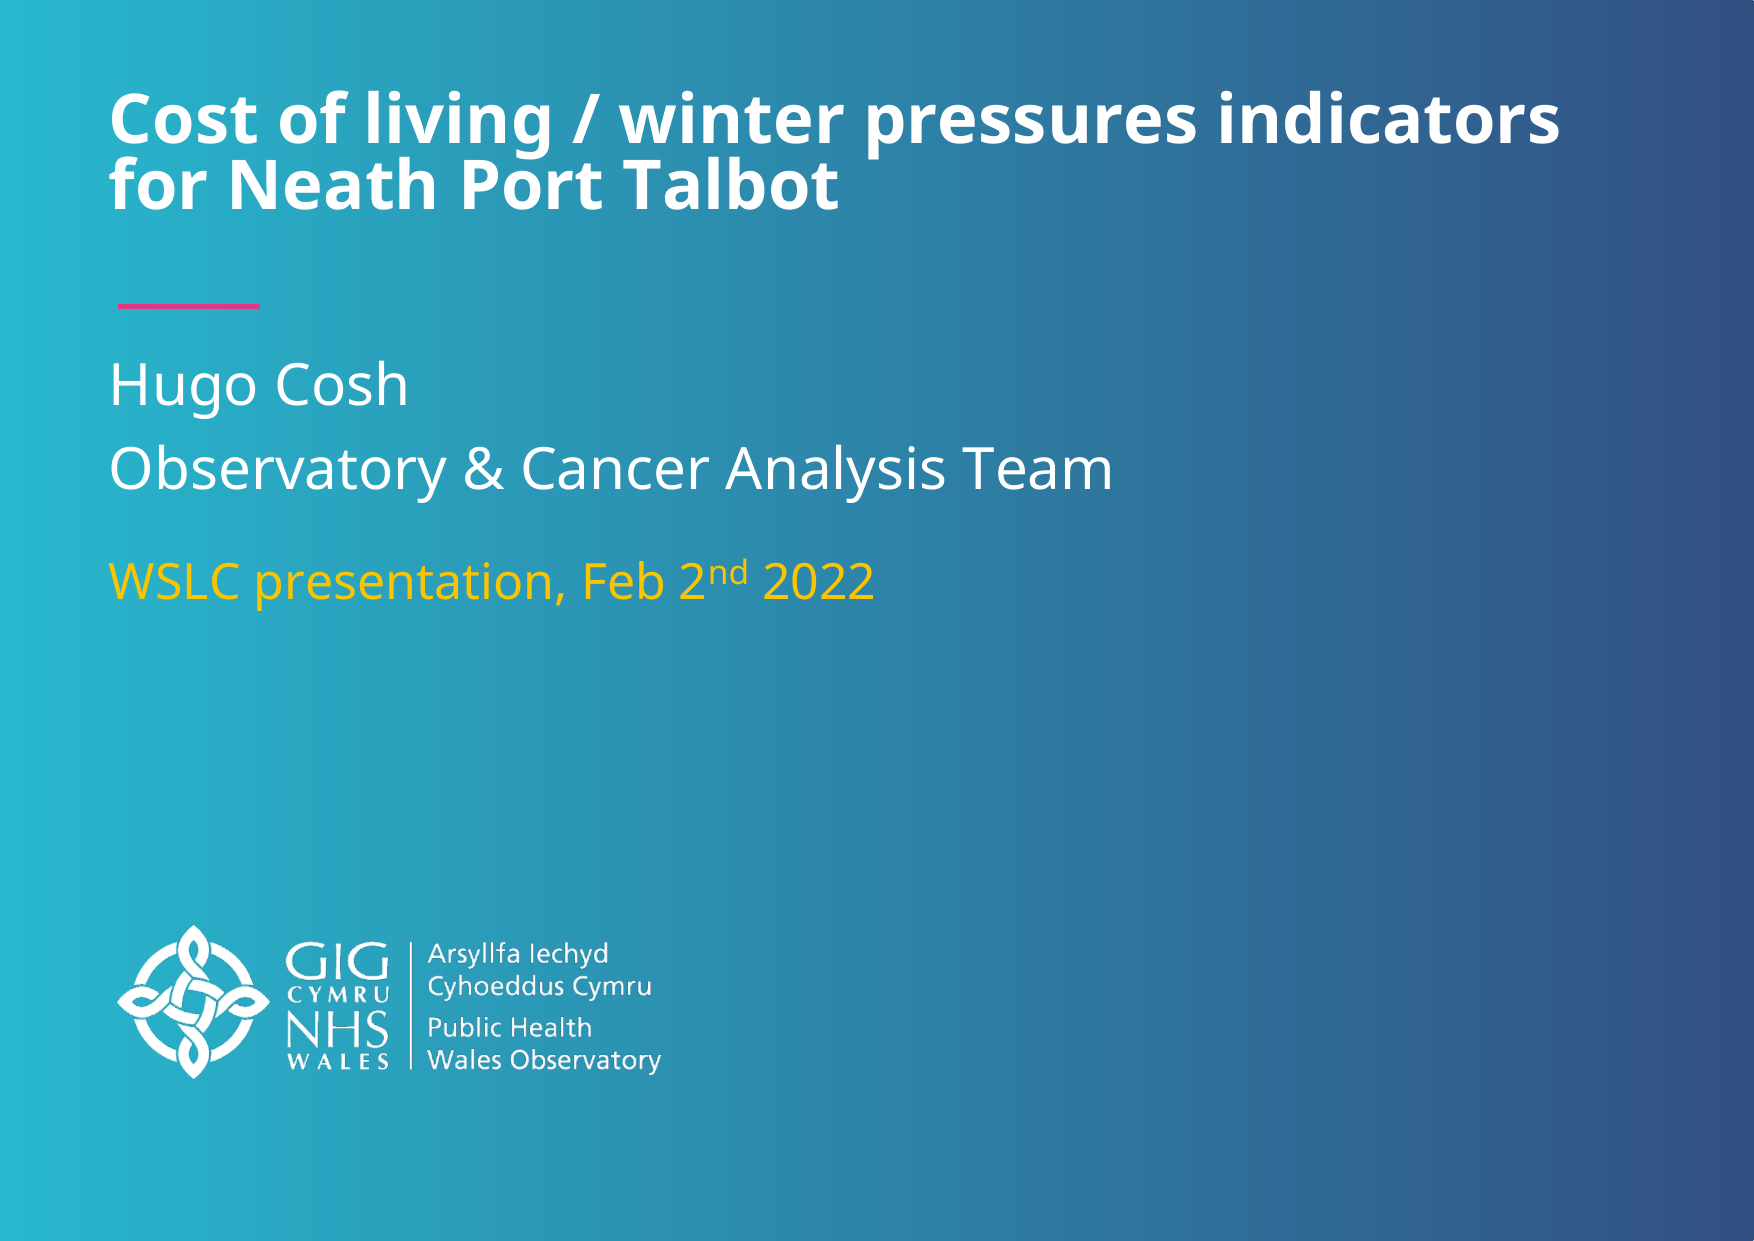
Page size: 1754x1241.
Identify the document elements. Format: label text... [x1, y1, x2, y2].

picture [117, 925, 796, 1079]
text_box Cost of living / winter pressures indicators for Neath Port Talbot [108, 88, 1669, 226]
text_box Hugo Cosh Observatory & Cancer Analysis Team [108, 346, 1692, 492]
text_box WSLC presentation, Feb 2nd 2022 [108, 549, 1754, 611]
